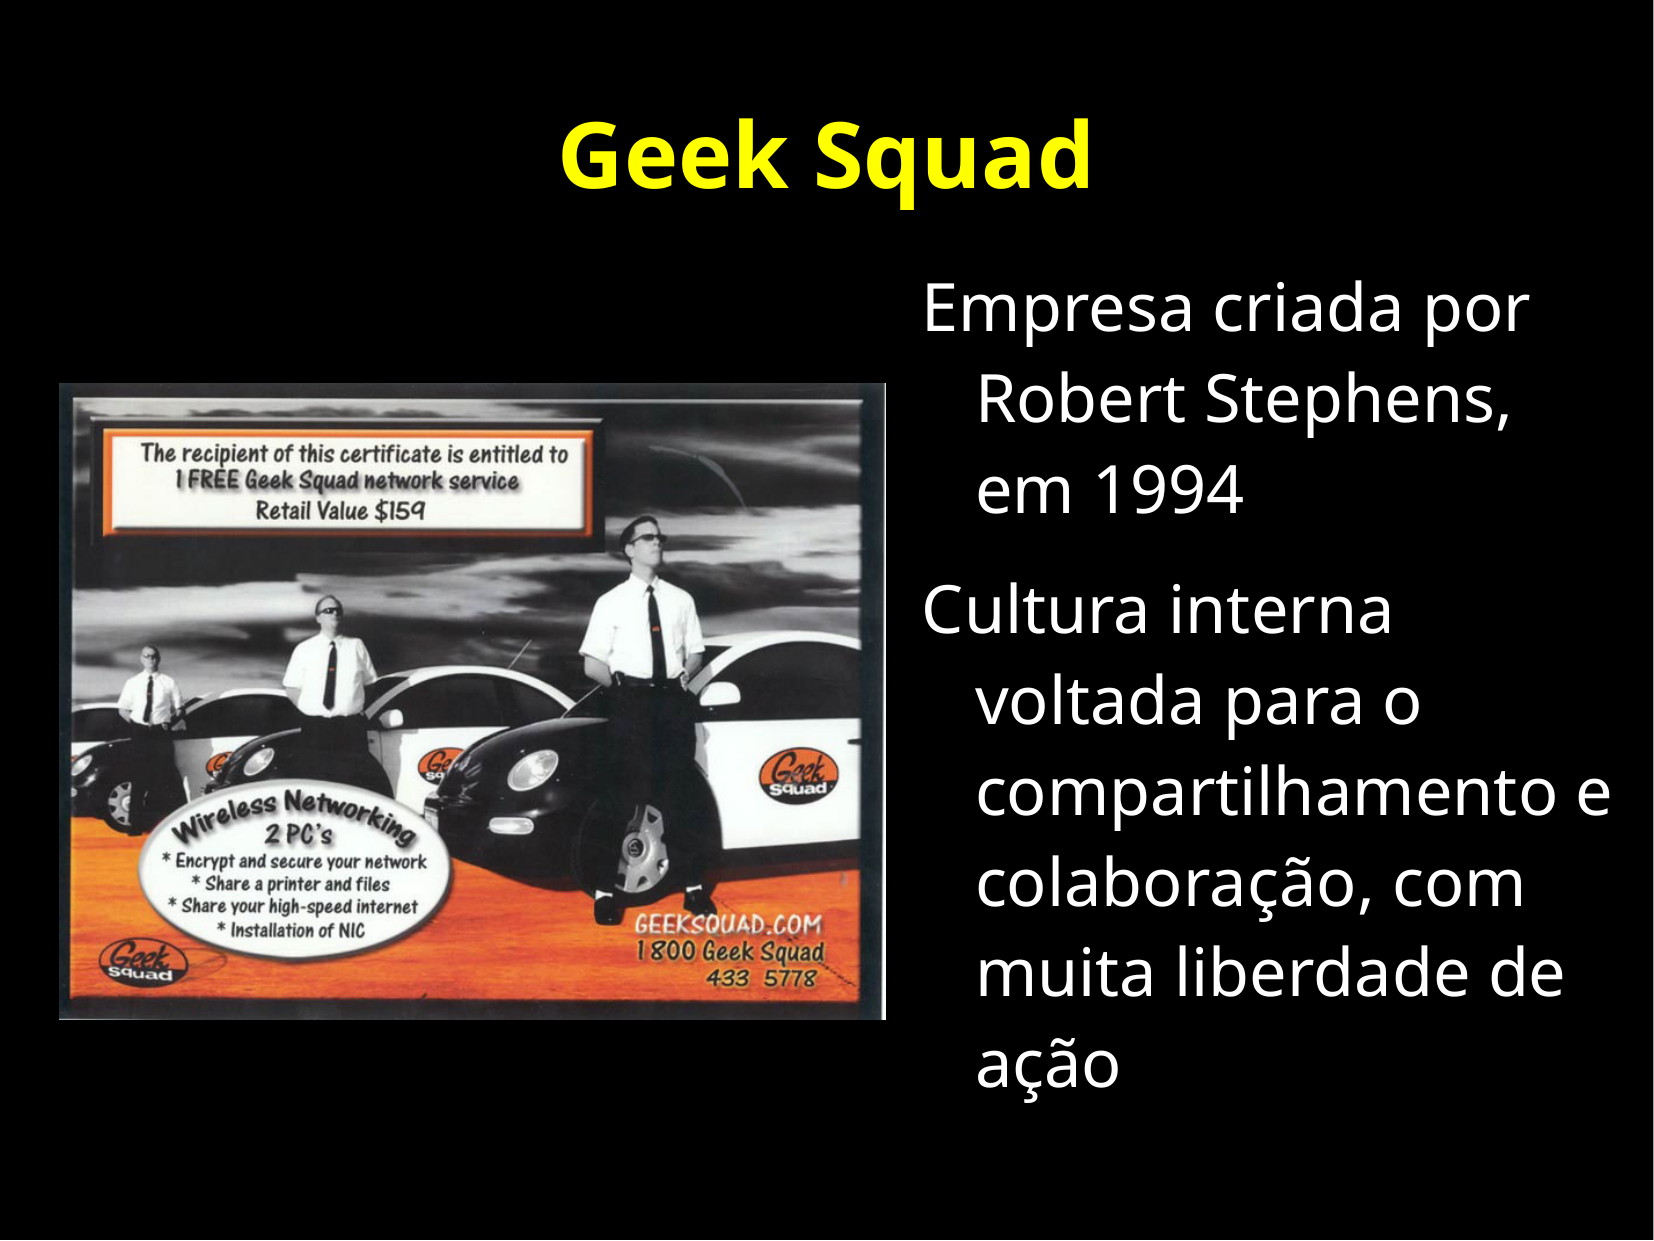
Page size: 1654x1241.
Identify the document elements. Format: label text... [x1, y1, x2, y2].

picture [59, 383, 886, 1020]
list Empresa criada por Robert Stephens, em 1994 Cultura interna voltada para o compartilhamento e colaboração, com muita liberdade de ação [904, 260, 1631, 1065]
title Geek Squad [82, 49, 1571, 257]
